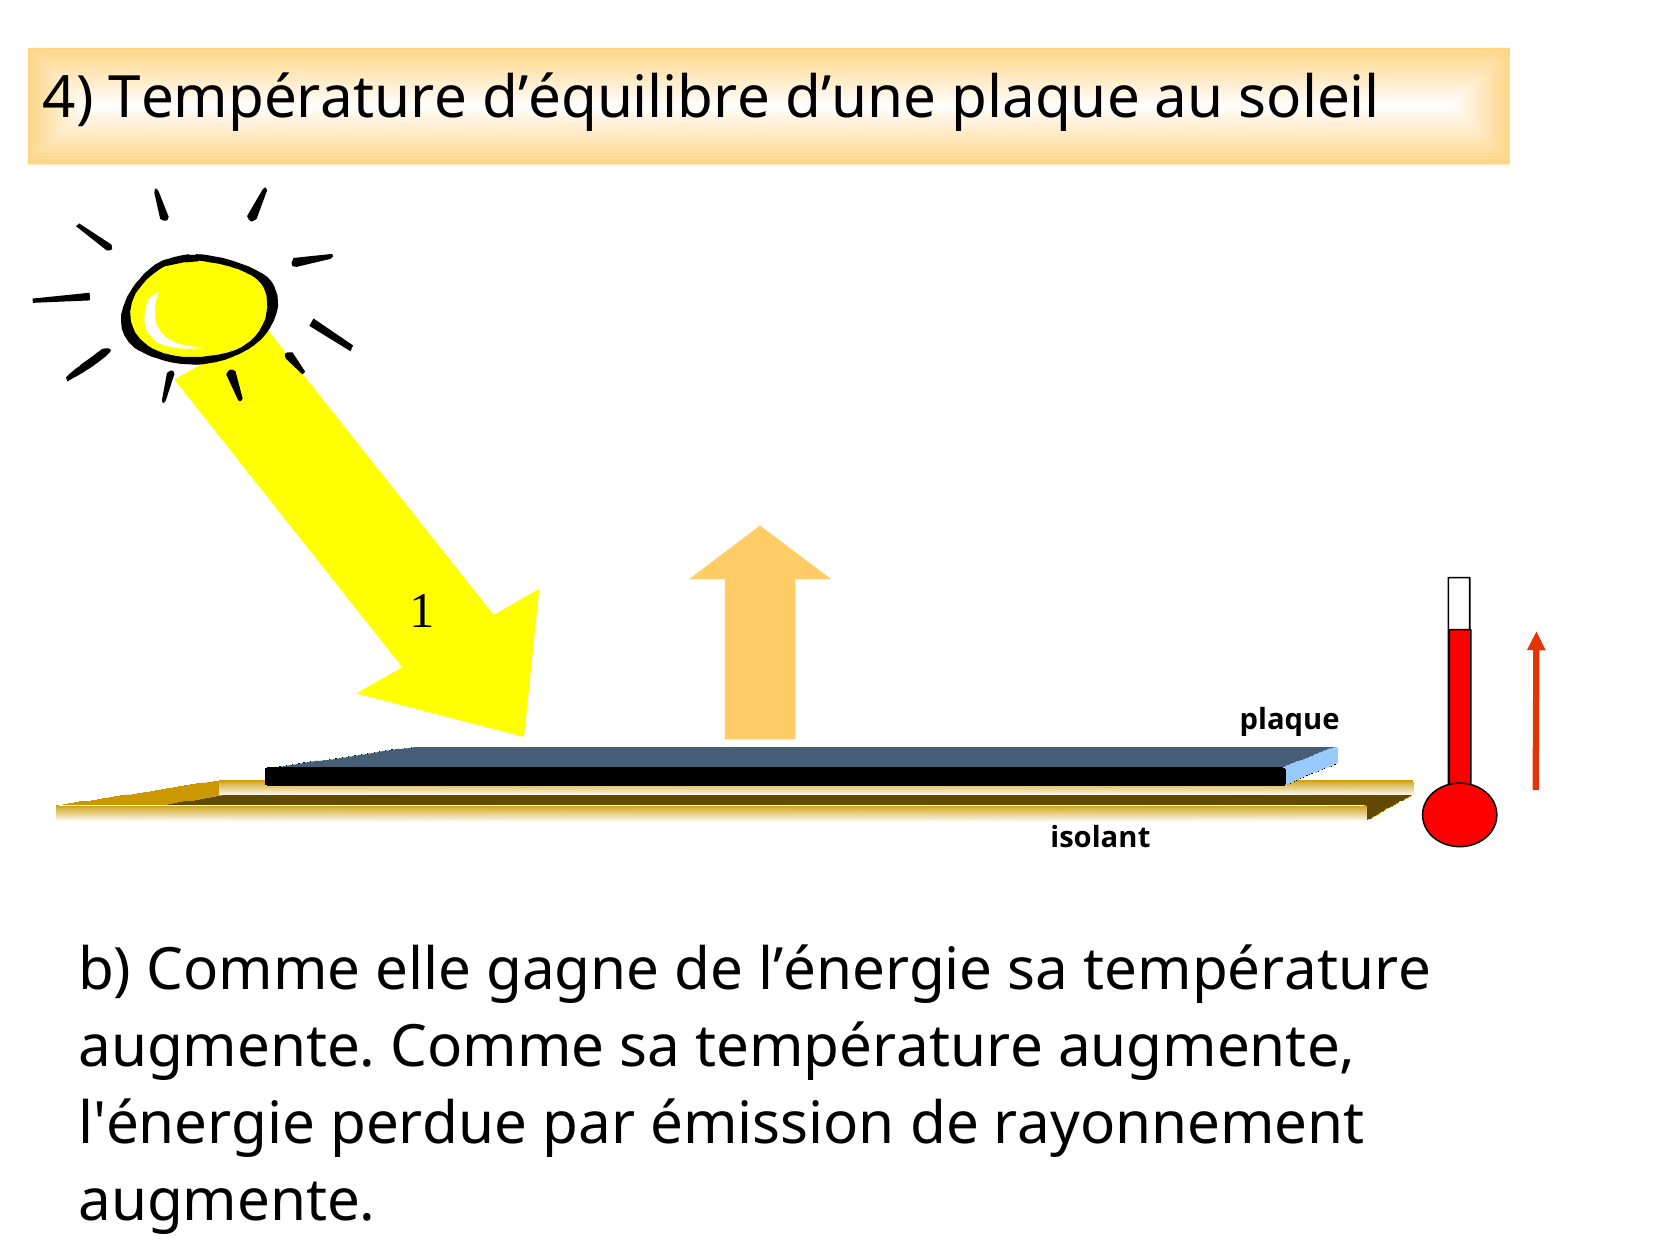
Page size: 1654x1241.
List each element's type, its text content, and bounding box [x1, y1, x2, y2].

text_box [121, 254, 540, 737]
text_box [247, 187, 268, 222]
text_box [27, 47, 1511, 165]
picture [44, 737, 1429, 832]
text_box b) Comme elle gagne de l’énergie sa température augmente. Comme sa température augmente, l'énergie perdue par émission de rayonnement augmente. [63, 920, 1615, 1209]
text_box [32, 292, 91, 303]
text_box [689, 525, 831, 740]
text_box isolant [1035, 808, 1288, 884]
text_box 4) Température d’équilibre d’une plaque au soleil [27, 47, 1510, 164]
text_box [1422, 766, 1497, 847]
text_box [309, 318, 354, 352]
text_box [1448, 577, 1471, 690]
text_box [76, 223, 113, 251]
text_box 1 [409, 575, 445, 645]
text_box [66, 348, 112, 382]
text_box [291, 254, 333, 267]
text_box [154, 188, 169, 221]
text_box plaque [1224, 690, 1477, 766]
